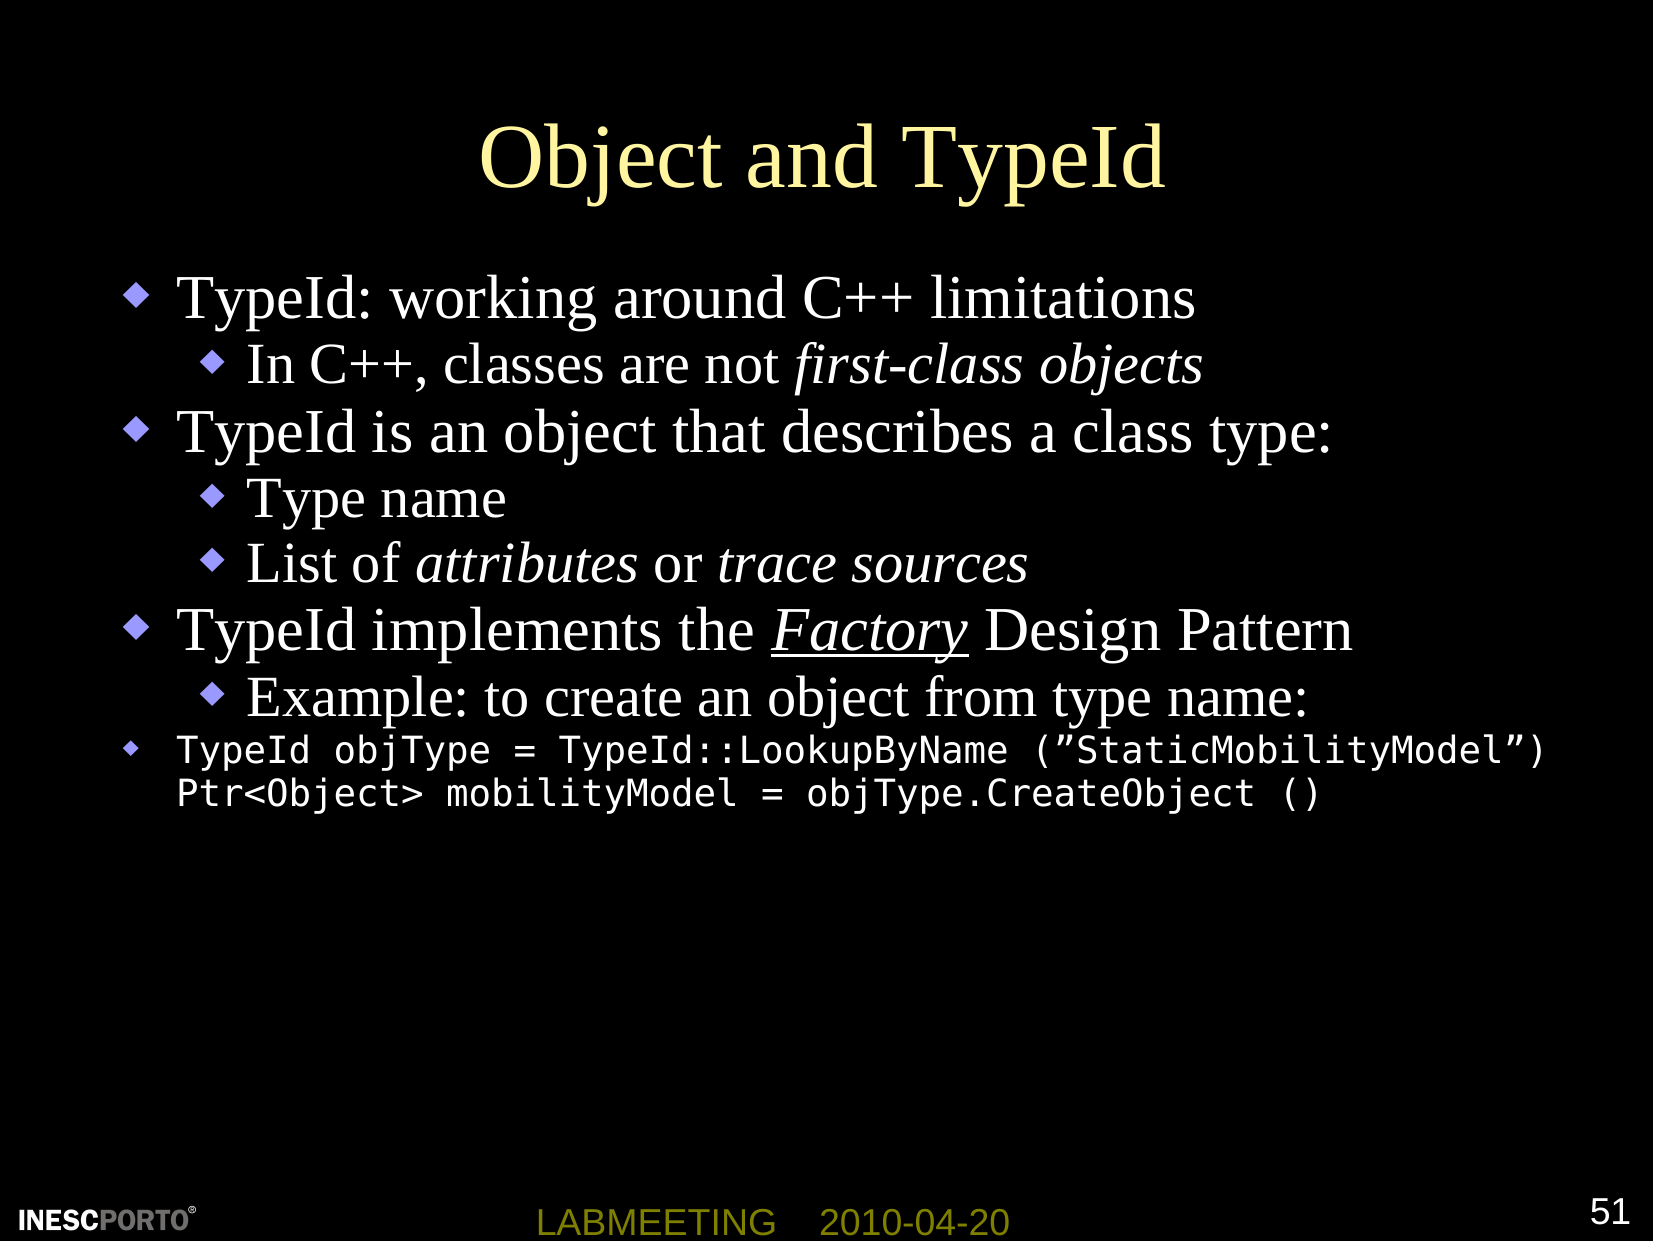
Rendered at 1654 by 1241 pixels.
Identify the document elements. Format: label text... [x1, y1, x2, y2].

title Object and TypeId [40, 48, 1607, 264]
picture [9, 1181, 201, 1241]
list TypeId: working around C++ limitations In C++, classes are not first-class objects TypeId is an object that describes a class type: Type name List of attributes or trace sources TypeId implements the Factory Design Pattern Example: to create an object from type name: TypeId objType = TypeId::LookupByName (”StaticMobilityModel”) Ptr<Object> mobilityModel = objType.CreateObject () [105, 262, 1552, 1183]
